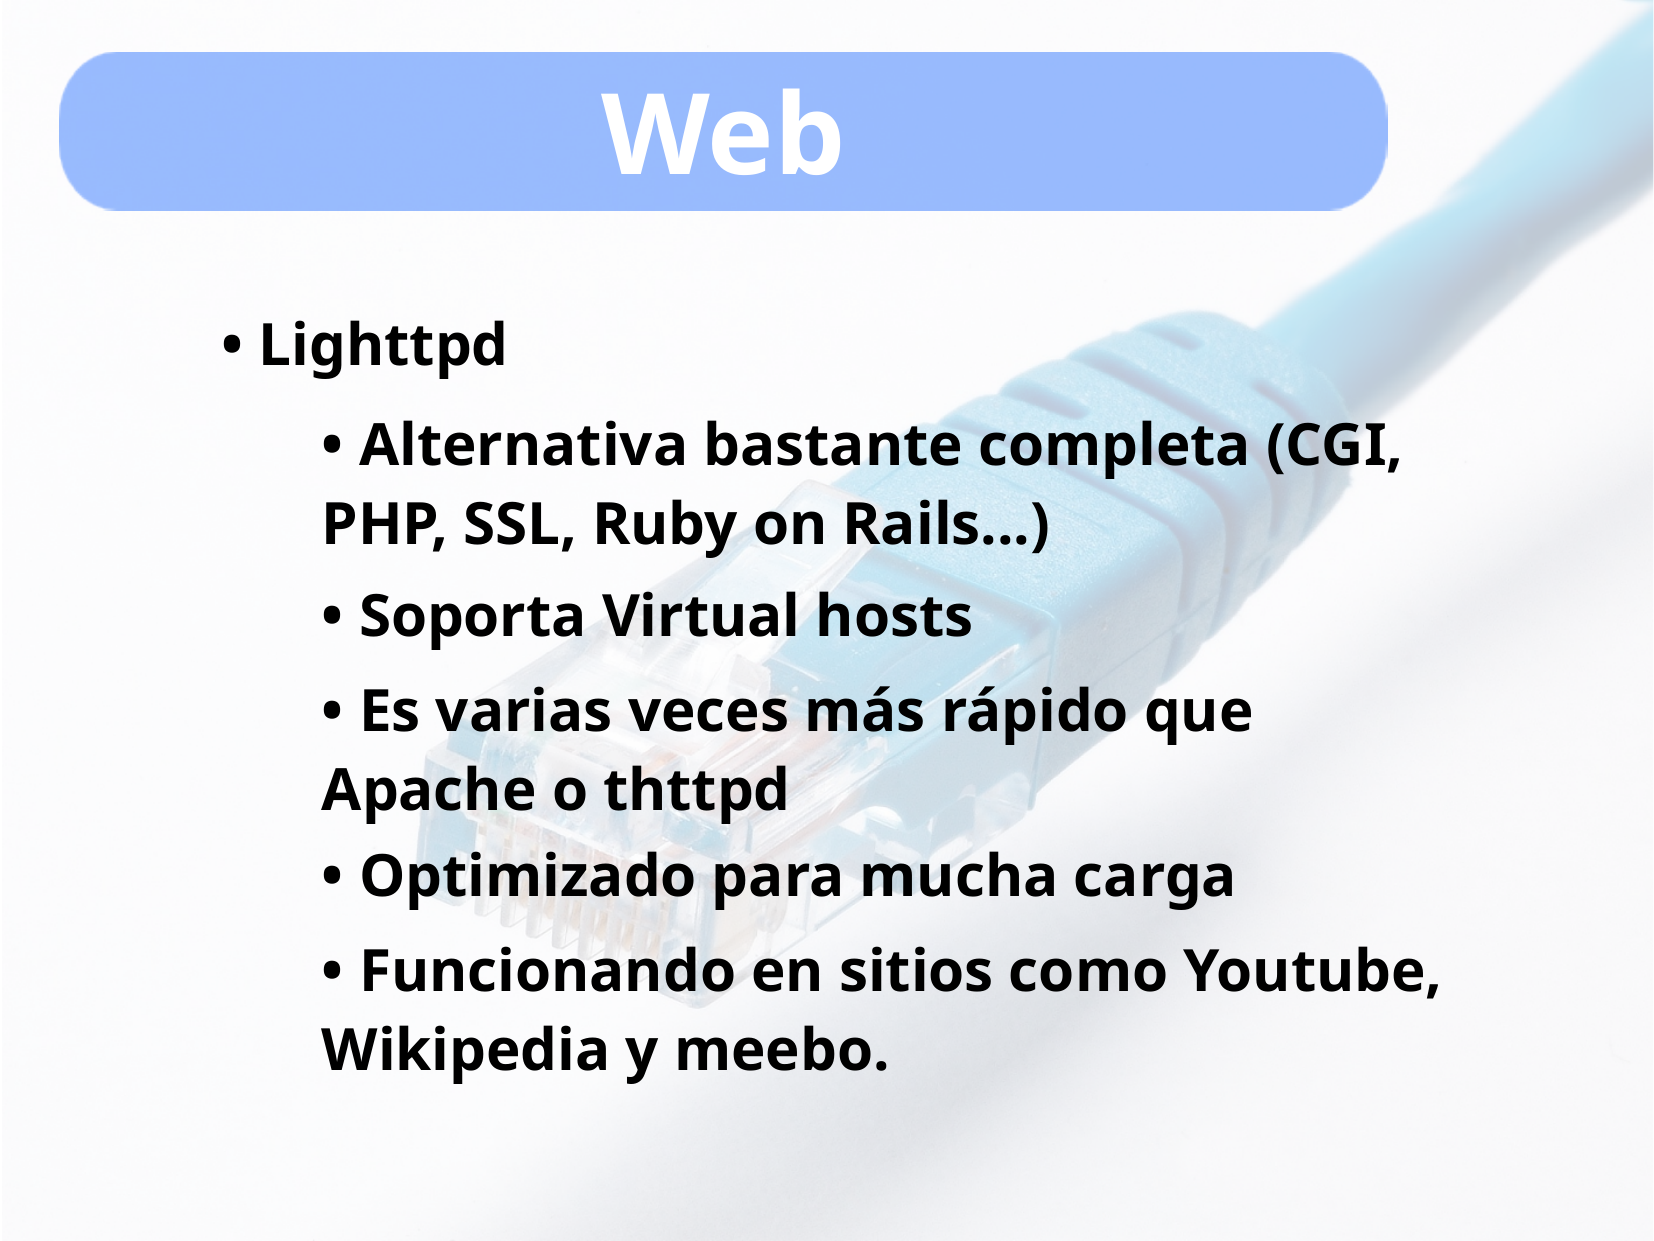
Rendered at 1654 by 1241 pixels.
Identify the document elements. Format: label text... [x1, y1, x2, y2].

text_box • Lighttpd [206, 295, 591, 388]
text_box • Es varias veces más rápido que Apache o thttpd [307, 661, 1388, 831]
text_box • Funcionando en sitios como Youtube, Wikipedia y meebo. [307, 921, 1565, 1091]
text_box • Soporta Virtual hosts [307, 567, 1447, 659]
text_box • Optimizado para mucha carga [307, 831, 1329, 919]
text_box • Alternativa bastante completa (CGI, PHP, SSL, Ruby on Rails...) [307, 395, 1477, 565]
picture [2, 0, 1654, 1241]
